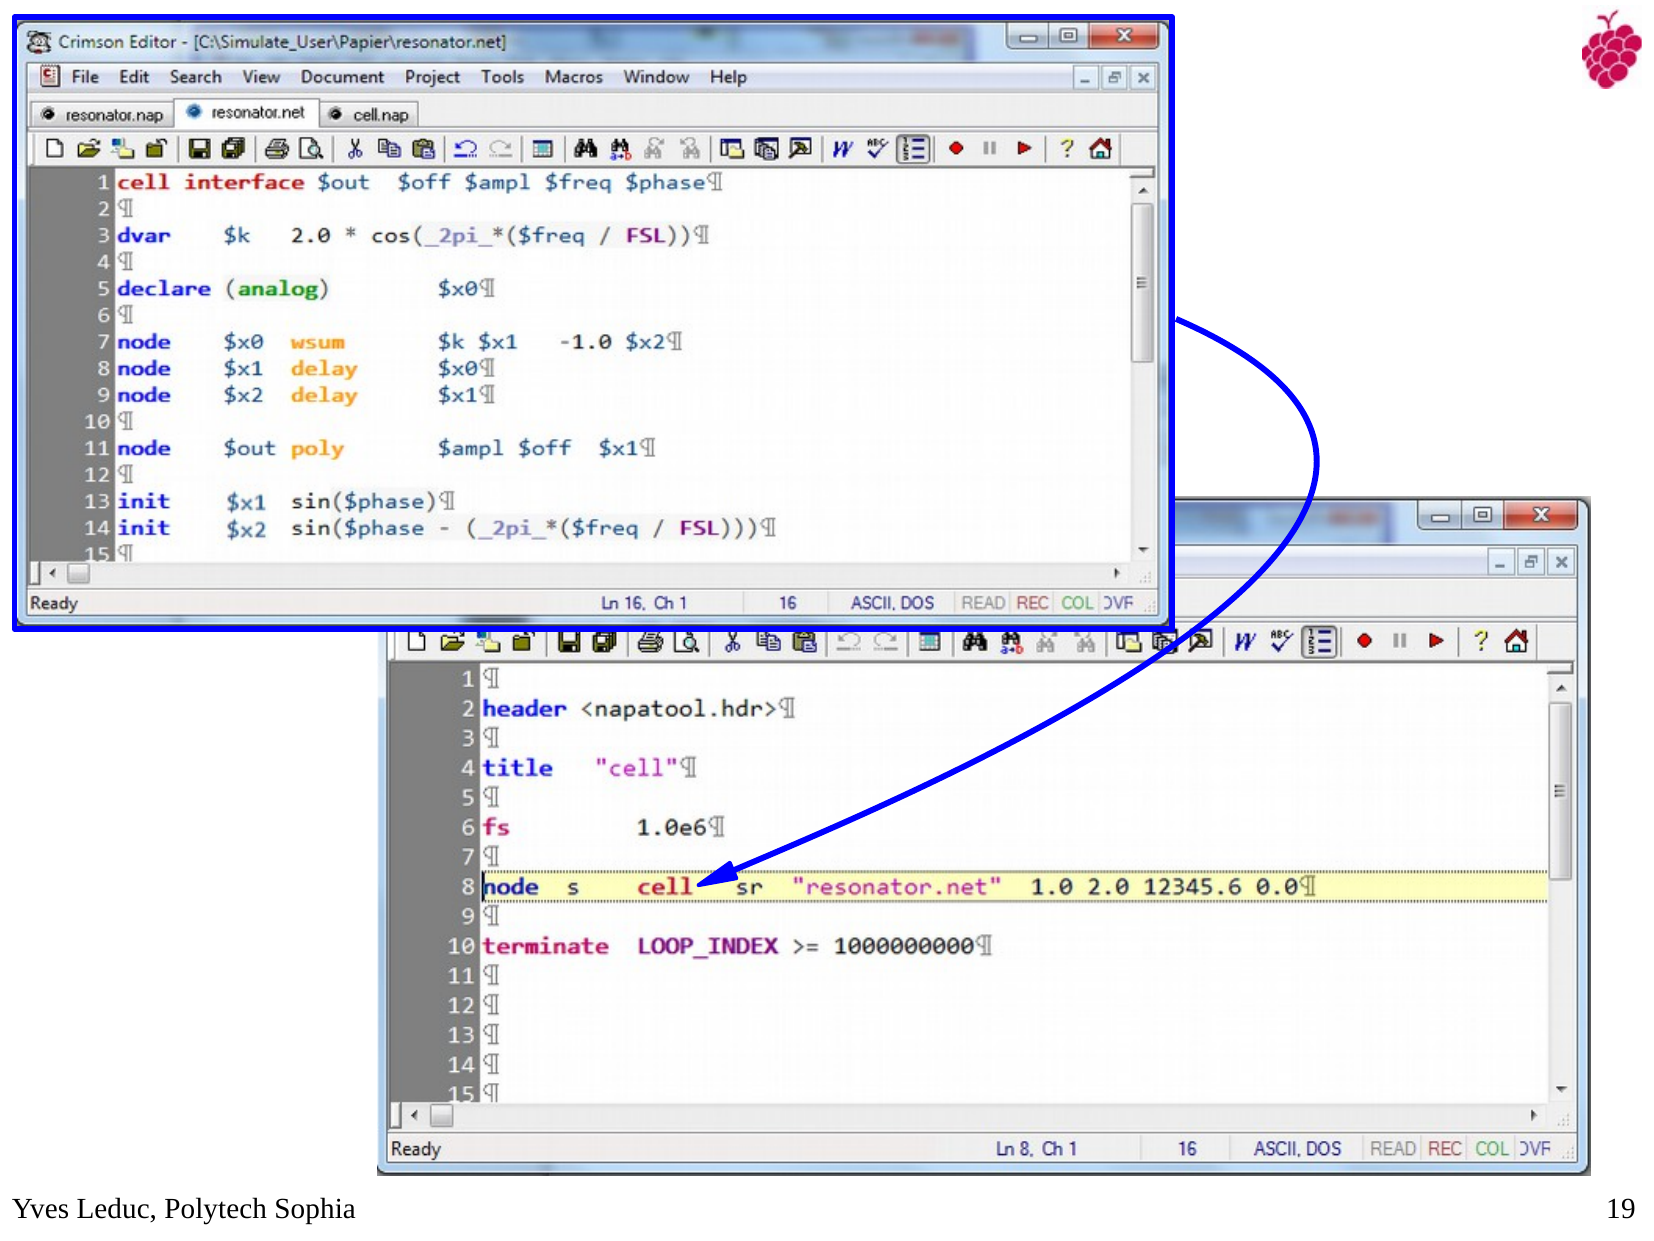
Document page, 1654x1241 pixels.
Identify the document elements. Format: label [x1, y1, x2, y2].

picture [377, 496, 1591, 1176]
picture [17, 20, 1170, 626]
picture [1582, 5, 1642, 89]
